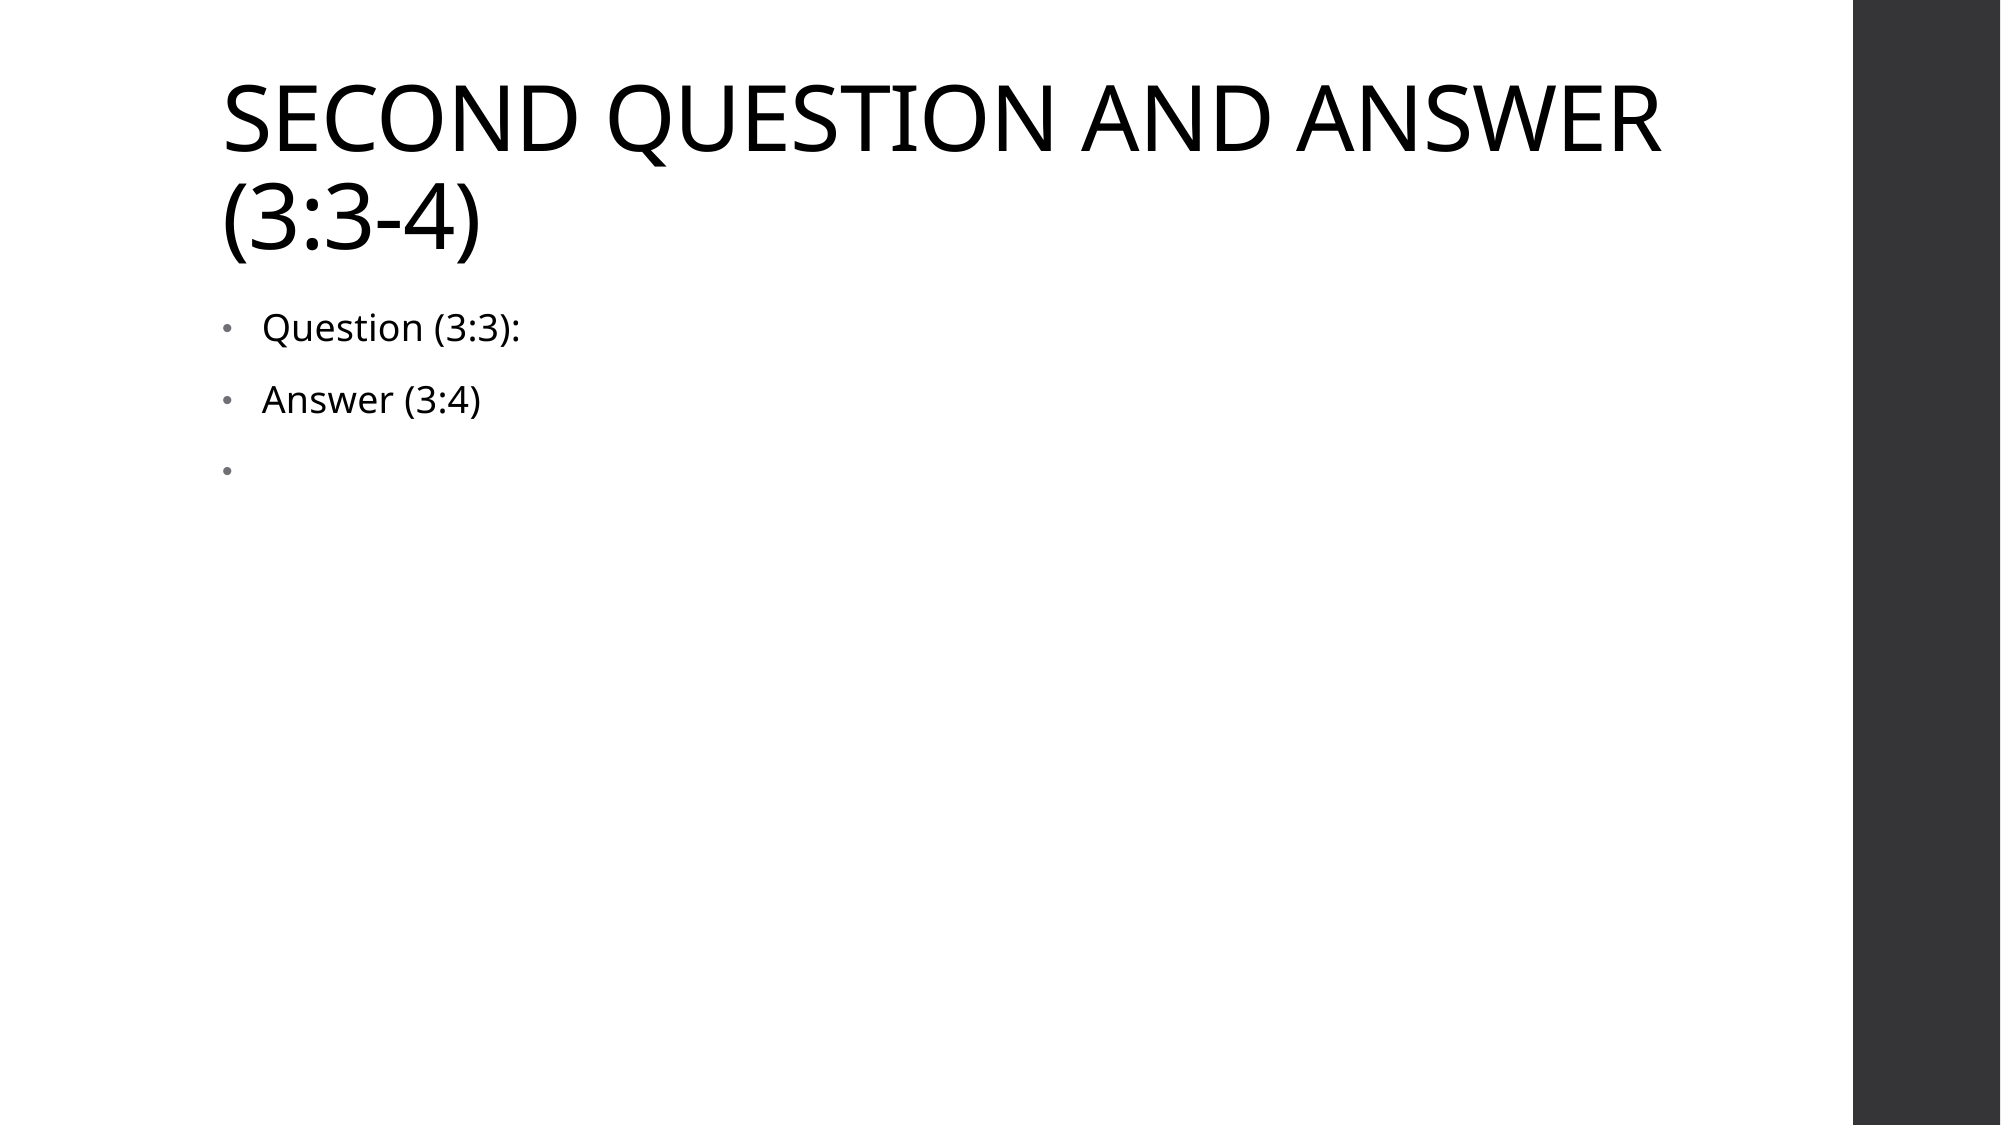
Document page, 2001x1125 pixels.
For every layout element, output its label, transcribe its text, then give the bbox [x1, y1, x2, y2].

list Question (3:3): Answer (3:4) [206, 299, 1617, 1014]
title SECOND QUESTION AND ANSWER (3:3-4) [206, 60, 1797, 278]
